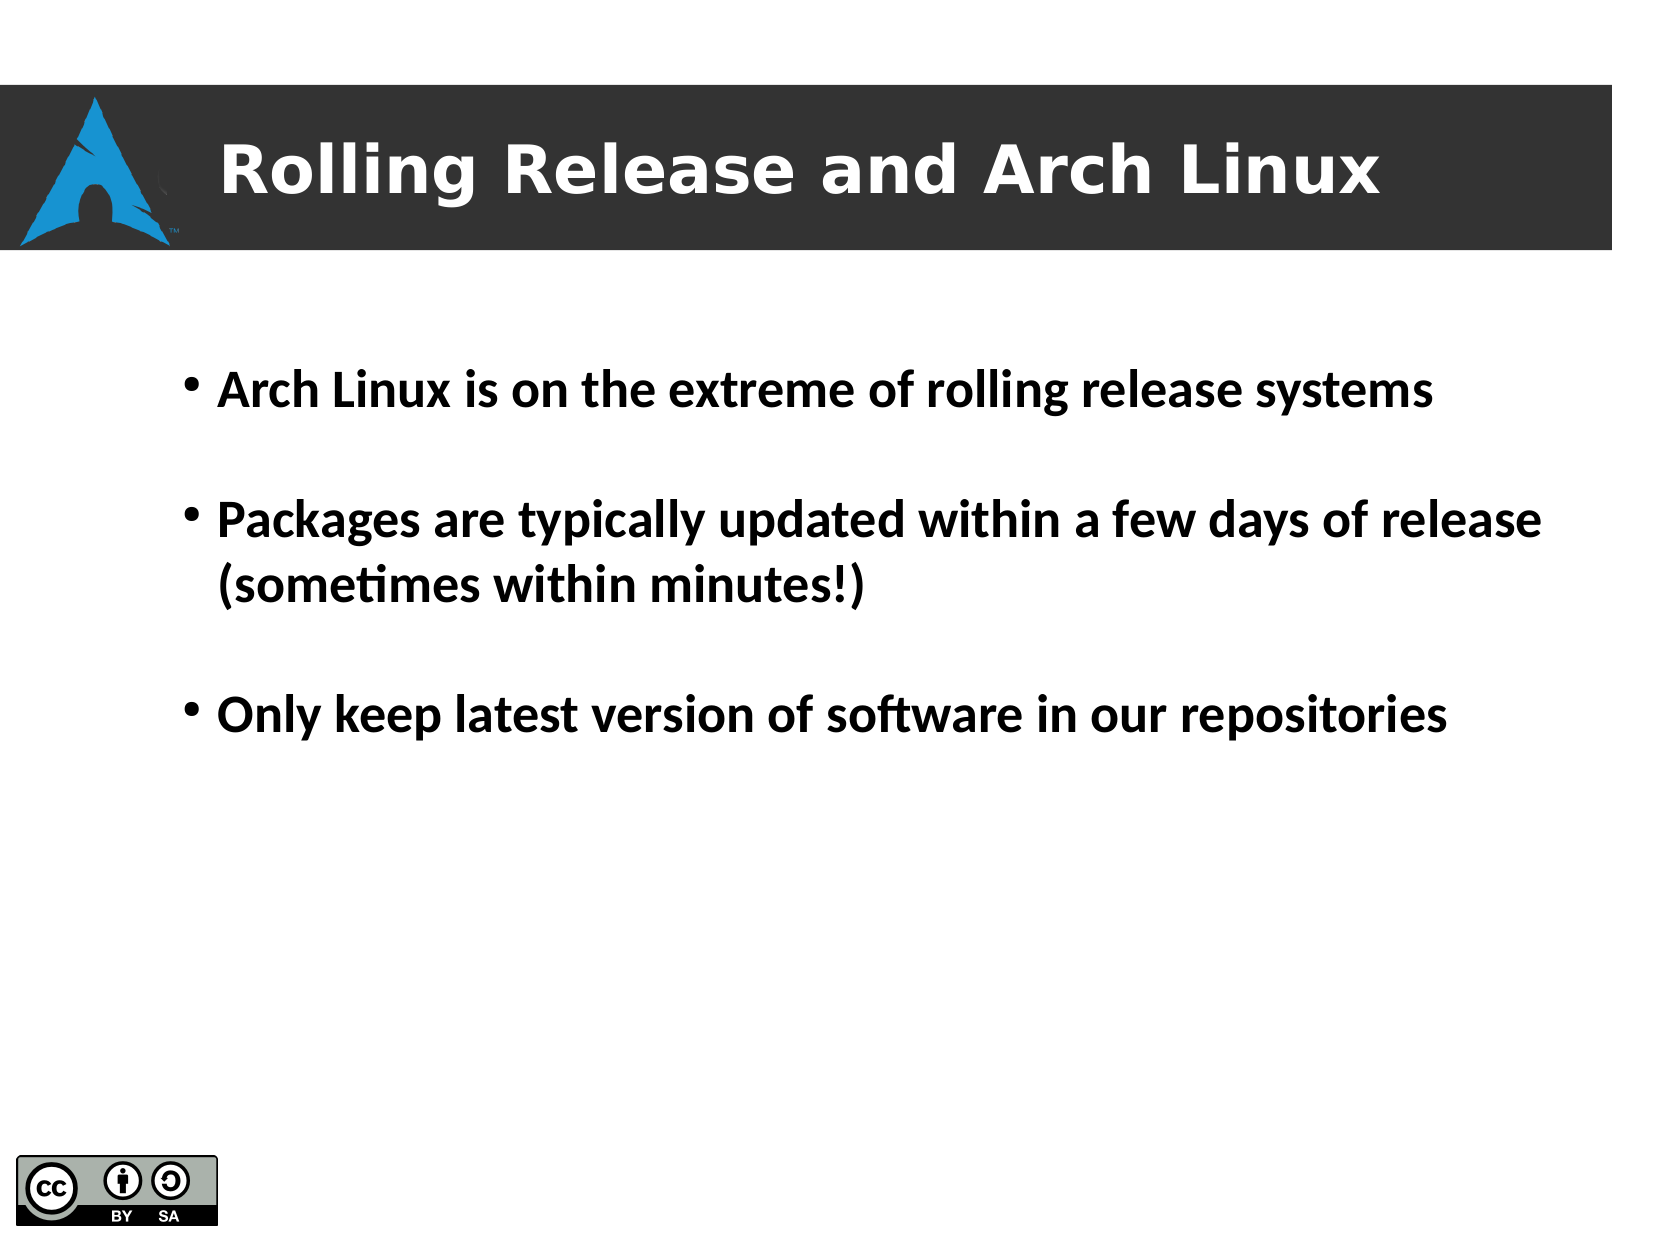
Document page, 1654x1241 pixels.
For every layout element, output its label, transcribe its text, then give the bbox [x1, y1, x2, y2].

picture [16, 1155, 218, 1227]
text_box Rolling Release and Arch Linux [188, 84, 1612, 250]
picture [0, 81, 188, 260]
text_box Arch Linux is on the extreme of rolling release systems Packages are typically updated within a few days of release (sometimes within minutes!) Only keep latest version of software in our repositories [167, 345, 1612, 1134]
